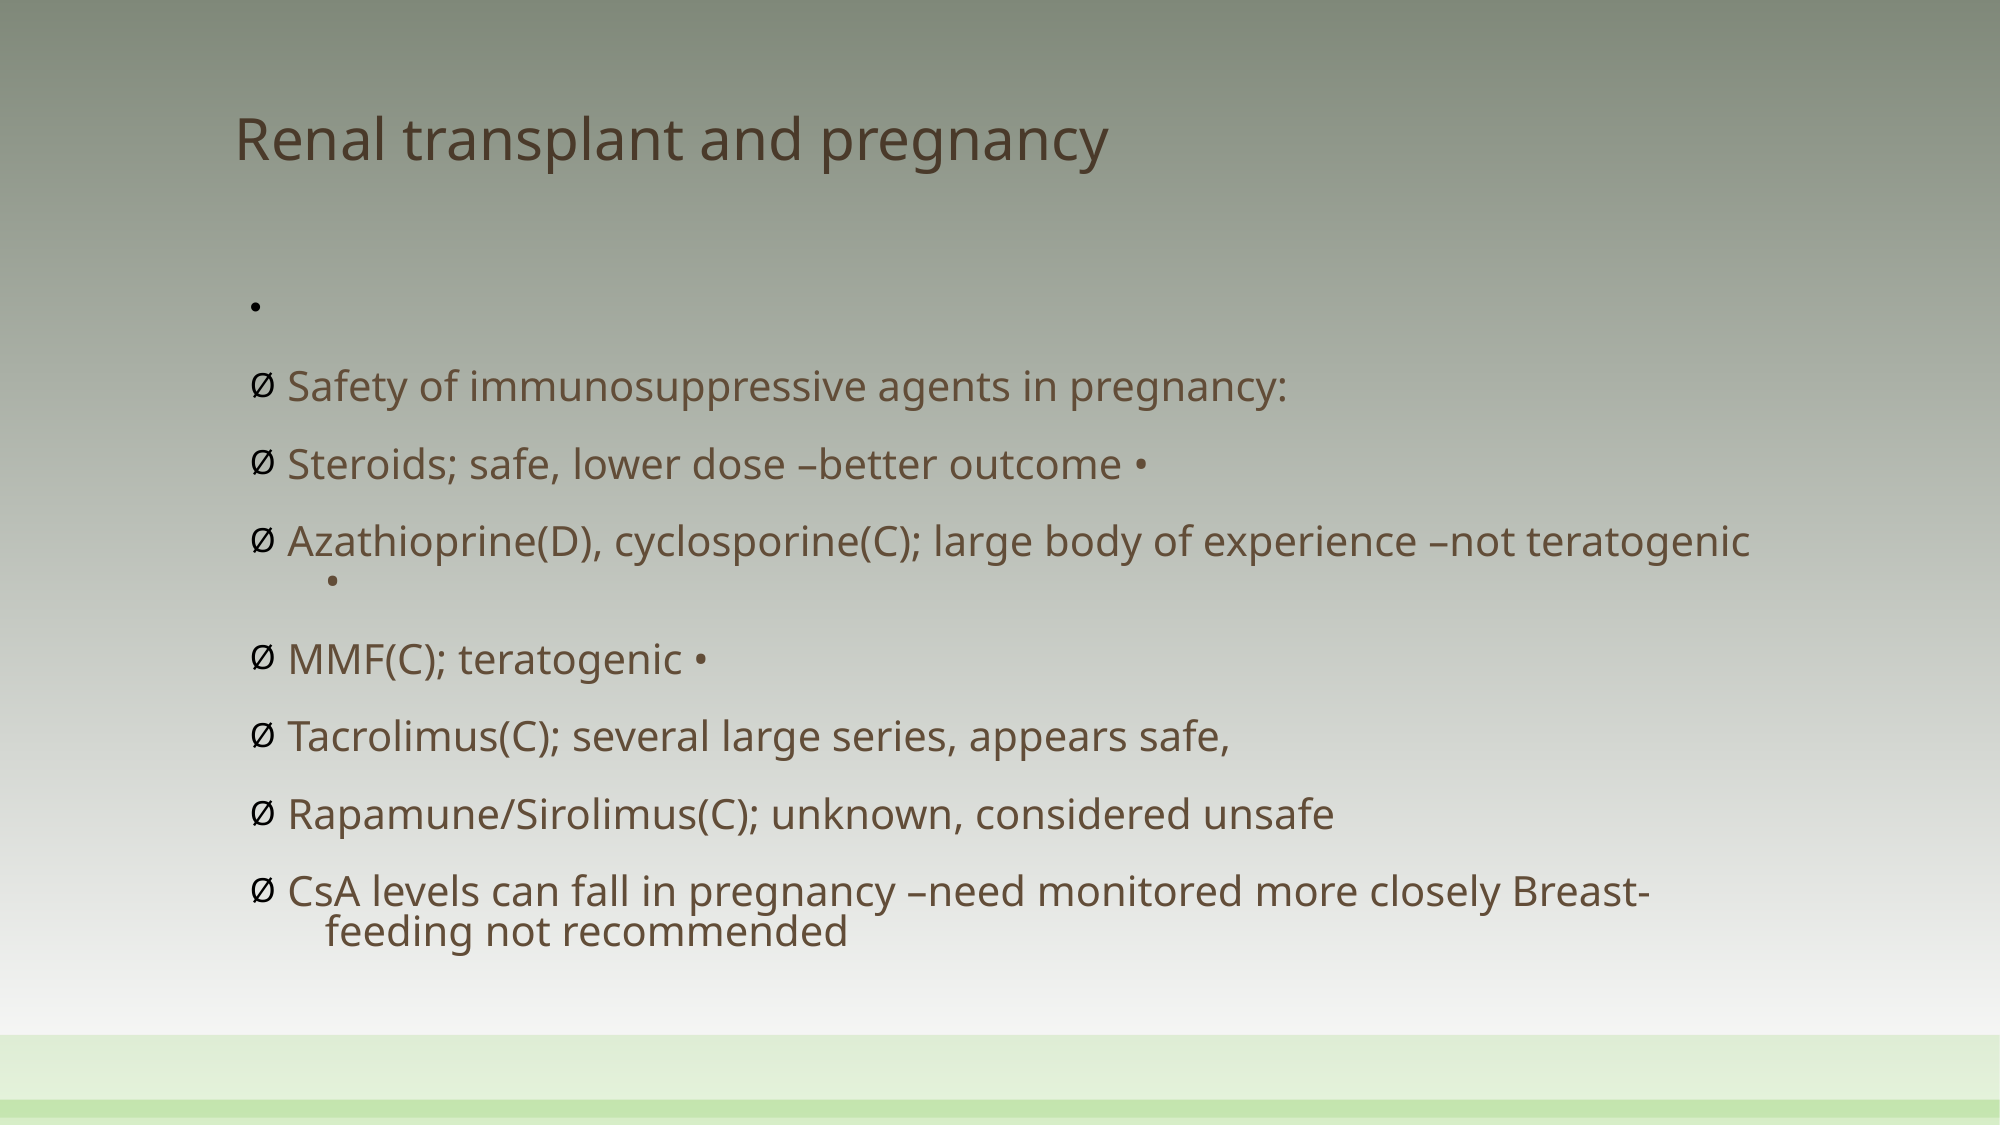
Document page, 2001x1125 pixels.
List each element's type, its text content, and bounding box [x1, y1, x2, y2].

list Safety of immunosuppressive agents in pregnancy: Steroids; safe, lower dose –better outcome • Azathioprine(D), cyclosporine(C); large body of experience –not teratogenic • MMF(C); teratogenic • Tacrolimus(C); several large series, appears safe, Rapamune/Sirolimus(C); unknown, considered unsafe CsA levels can fall in pregnancy –need monitored more closely Breast-feeding not recommended [219, 274, 1780, 987]
title Renal transplant and pregnancy [219, 71, 1780, 251]
